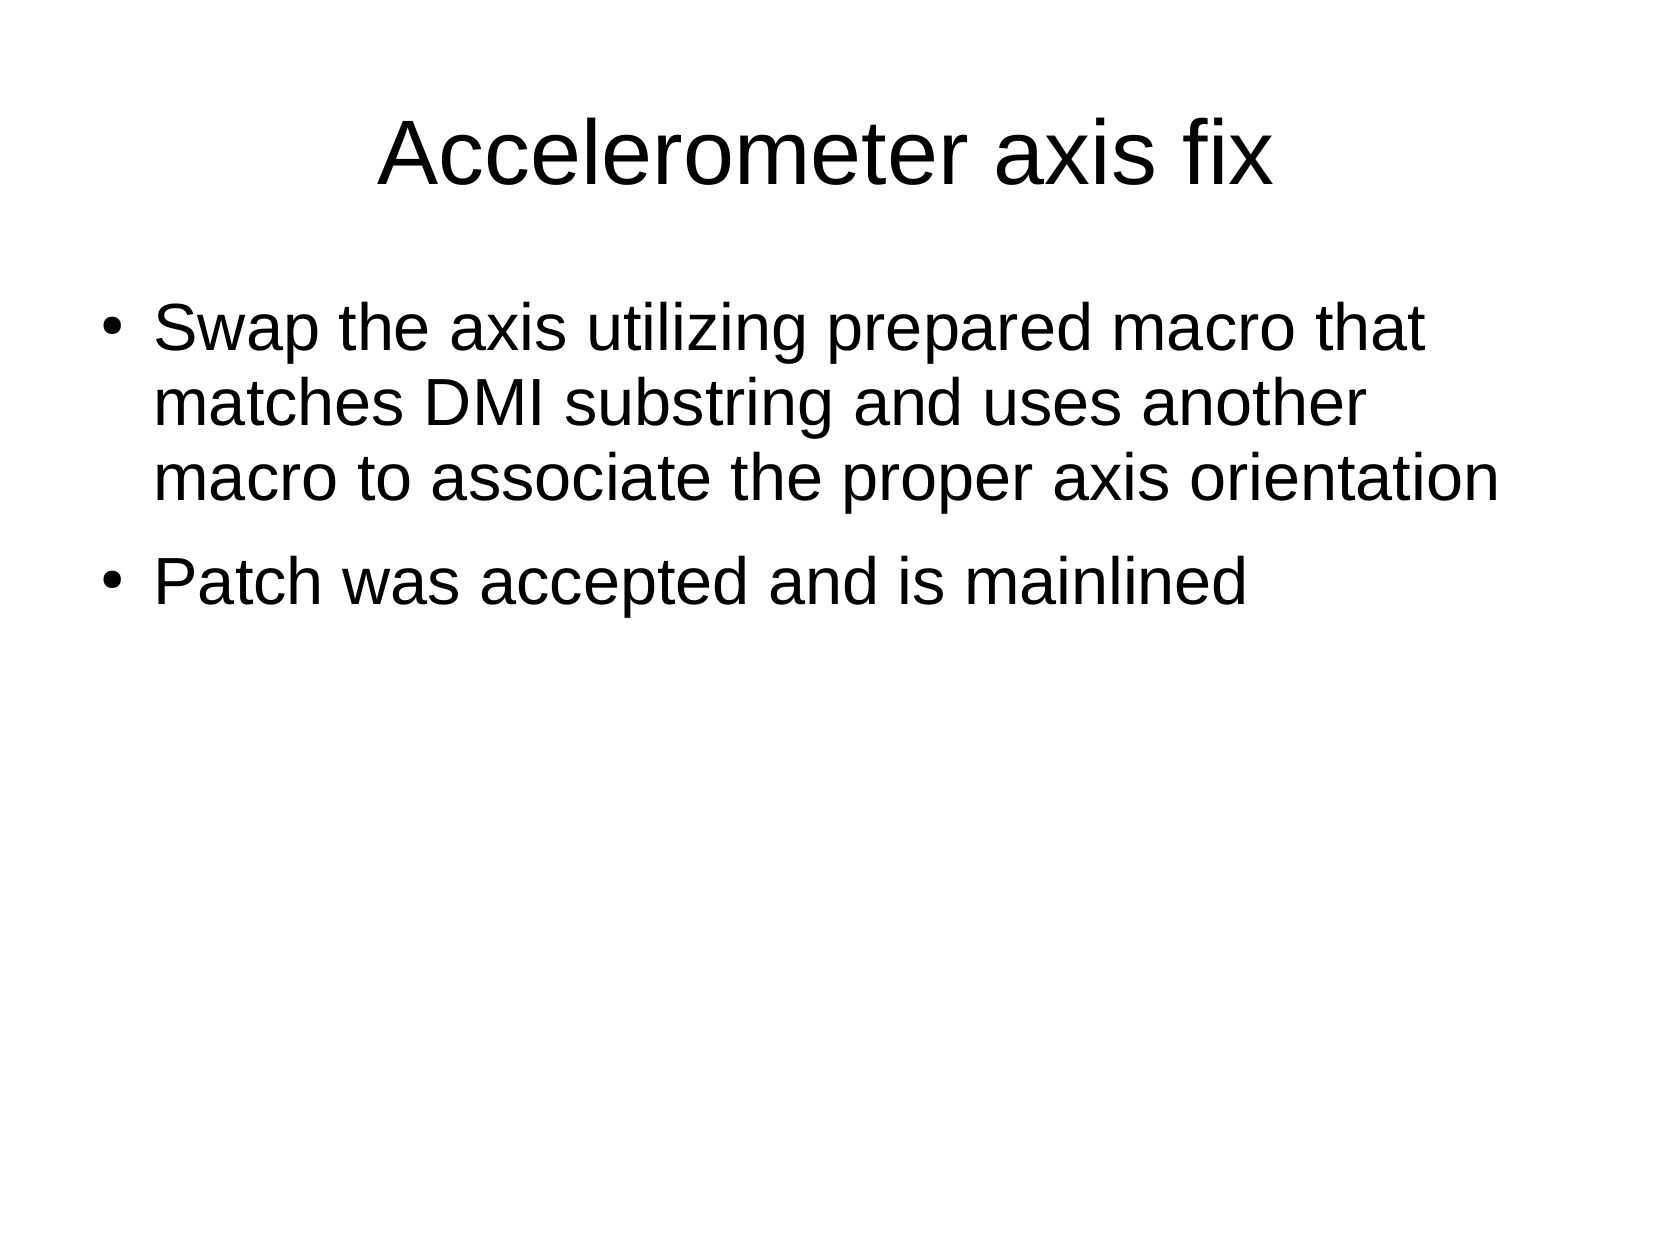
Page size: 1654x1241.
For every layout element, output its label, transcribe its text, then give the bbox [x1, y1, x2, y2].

title Accelerometer axis fix [82, 49, 1571, 257]
list Swap the axis utilizing prepared macro that matches DMI substring and uses another macro to associate the proper axis orientation Patch was accepted and is mainlined [82, 290, 1571, 1010]
